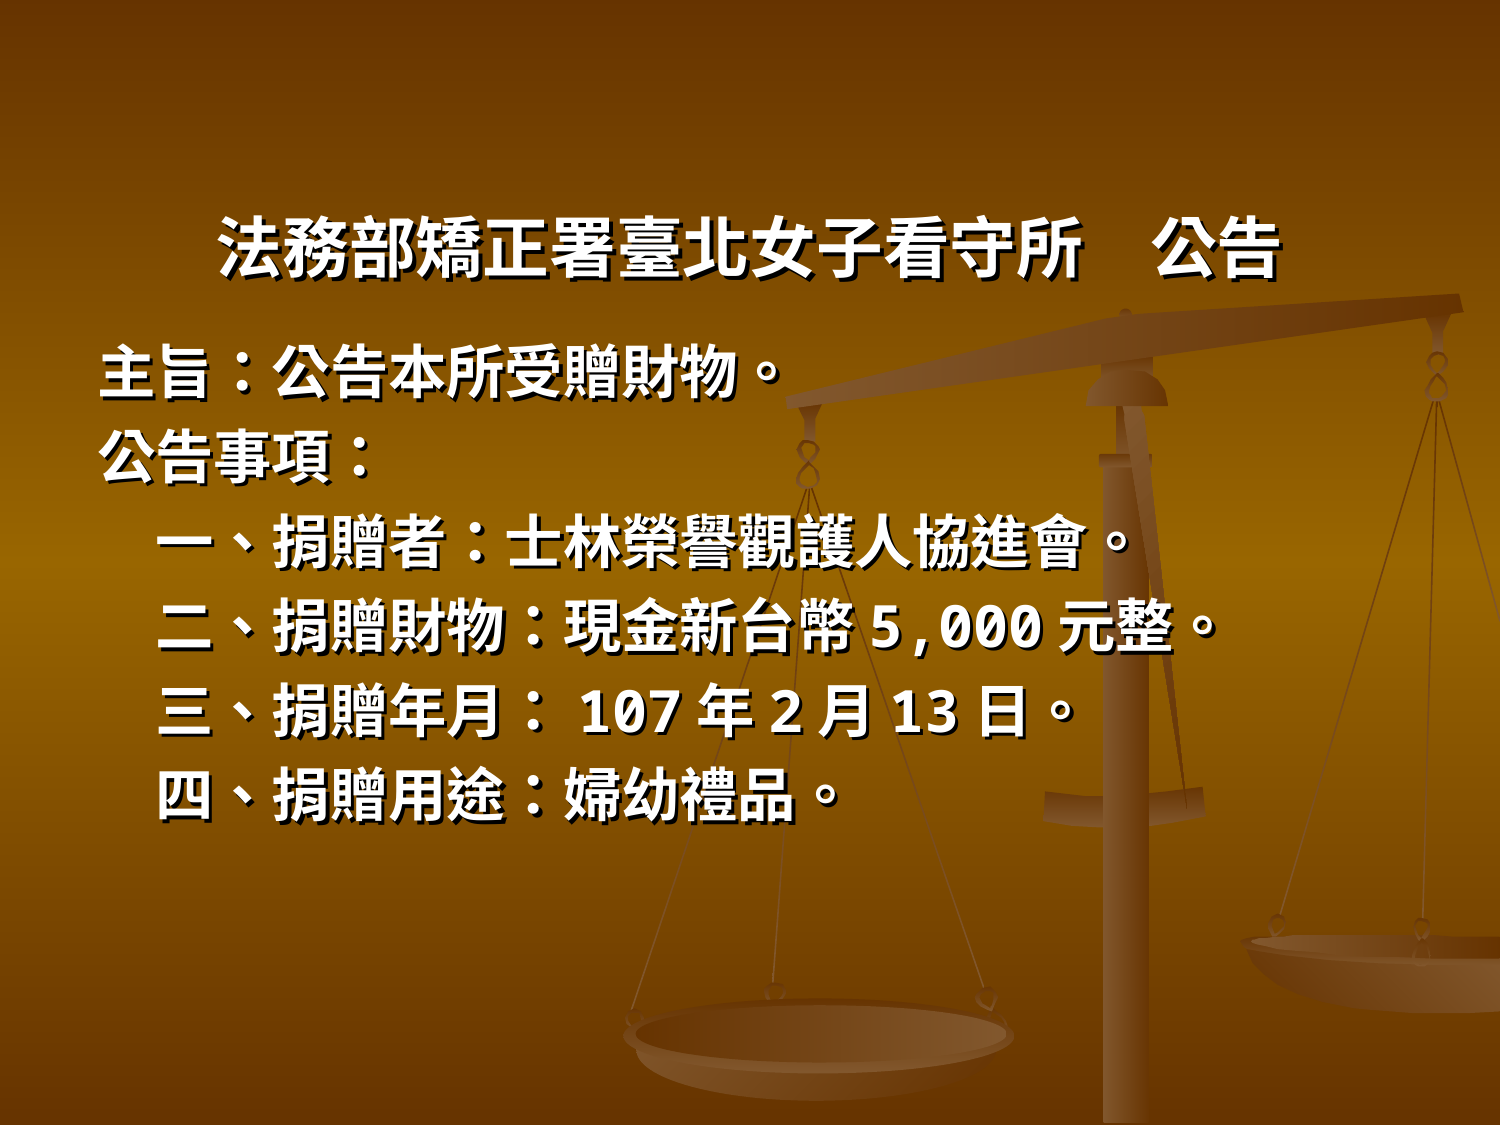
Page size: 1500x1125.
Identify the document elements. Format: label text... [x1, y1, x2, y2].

title 法務部矯正署臺北女子看守所 公告 [41, 152, 1459, 293]
subtitle 主旨：公告本所受贈財物。 公告事項： 一、捐贈者：士林榮譽觀護人協進會。 二、捐贈財物：現金新台幤5,000元整。 三、捐贈年月：107年2月13日。 四、捐贈用途：婦幼禮品。 [82, 328, 1500, 1071]
